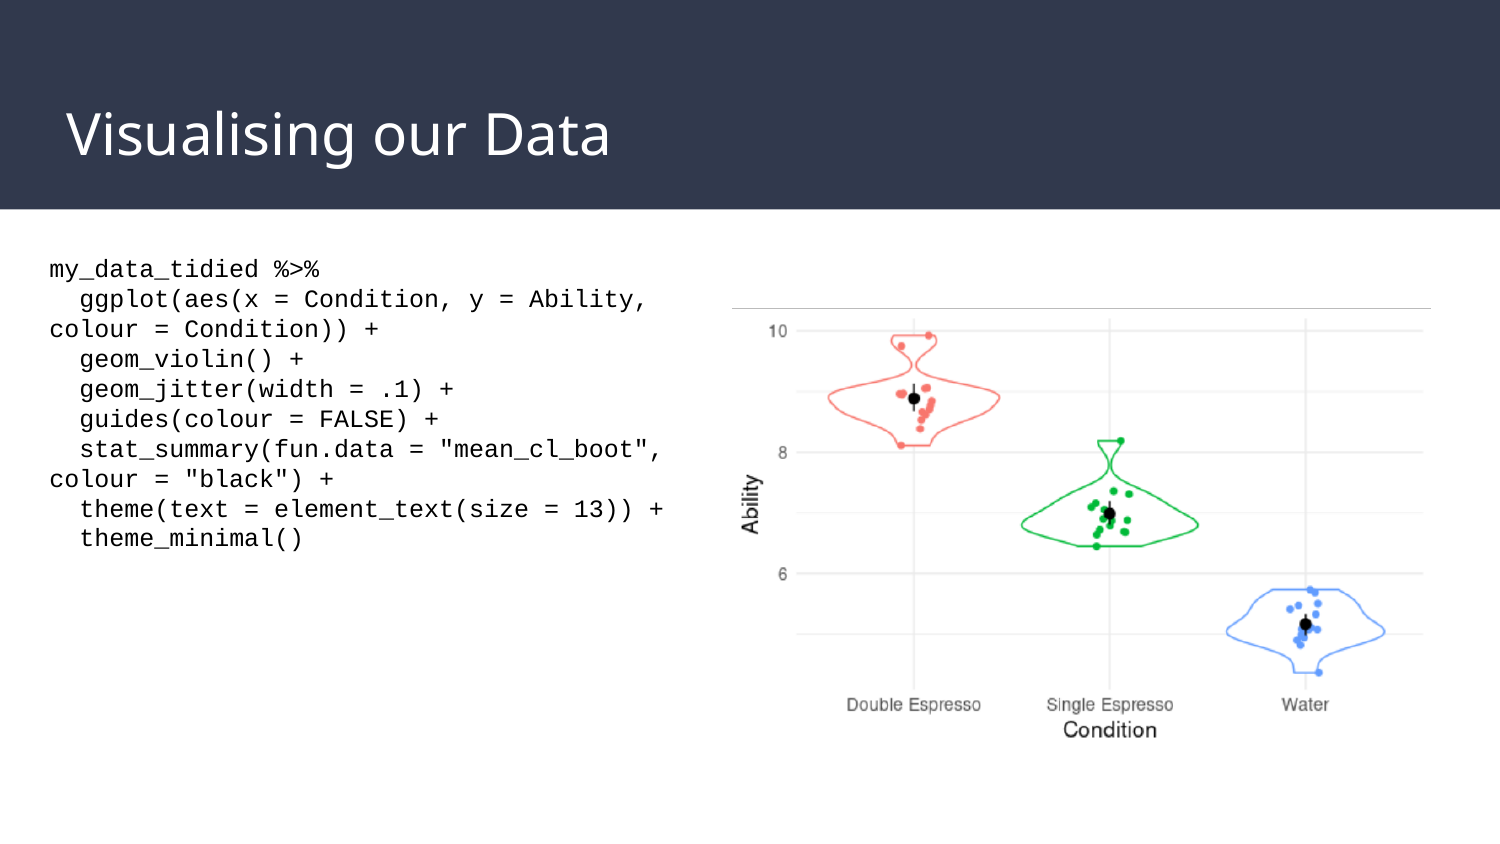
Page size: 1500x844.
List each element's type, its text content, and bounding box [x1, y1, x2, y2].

picture [732, 308, 1431, 749]
text_box my_data_tidied %>% ggplot(aes(x = Condition, y = Ability, colour = Condition)) + geom_violin() + geom_jitter(width = .1) + guides(colour = FALSE) + stat_summary(fun.data = "mean_cl_boot", colour = "black") + theme(text = element_text(size = 13)) + theme_minimal() [34, 237, 733, 820]
title Visualising our Data [51, 82, 1449, 185]
